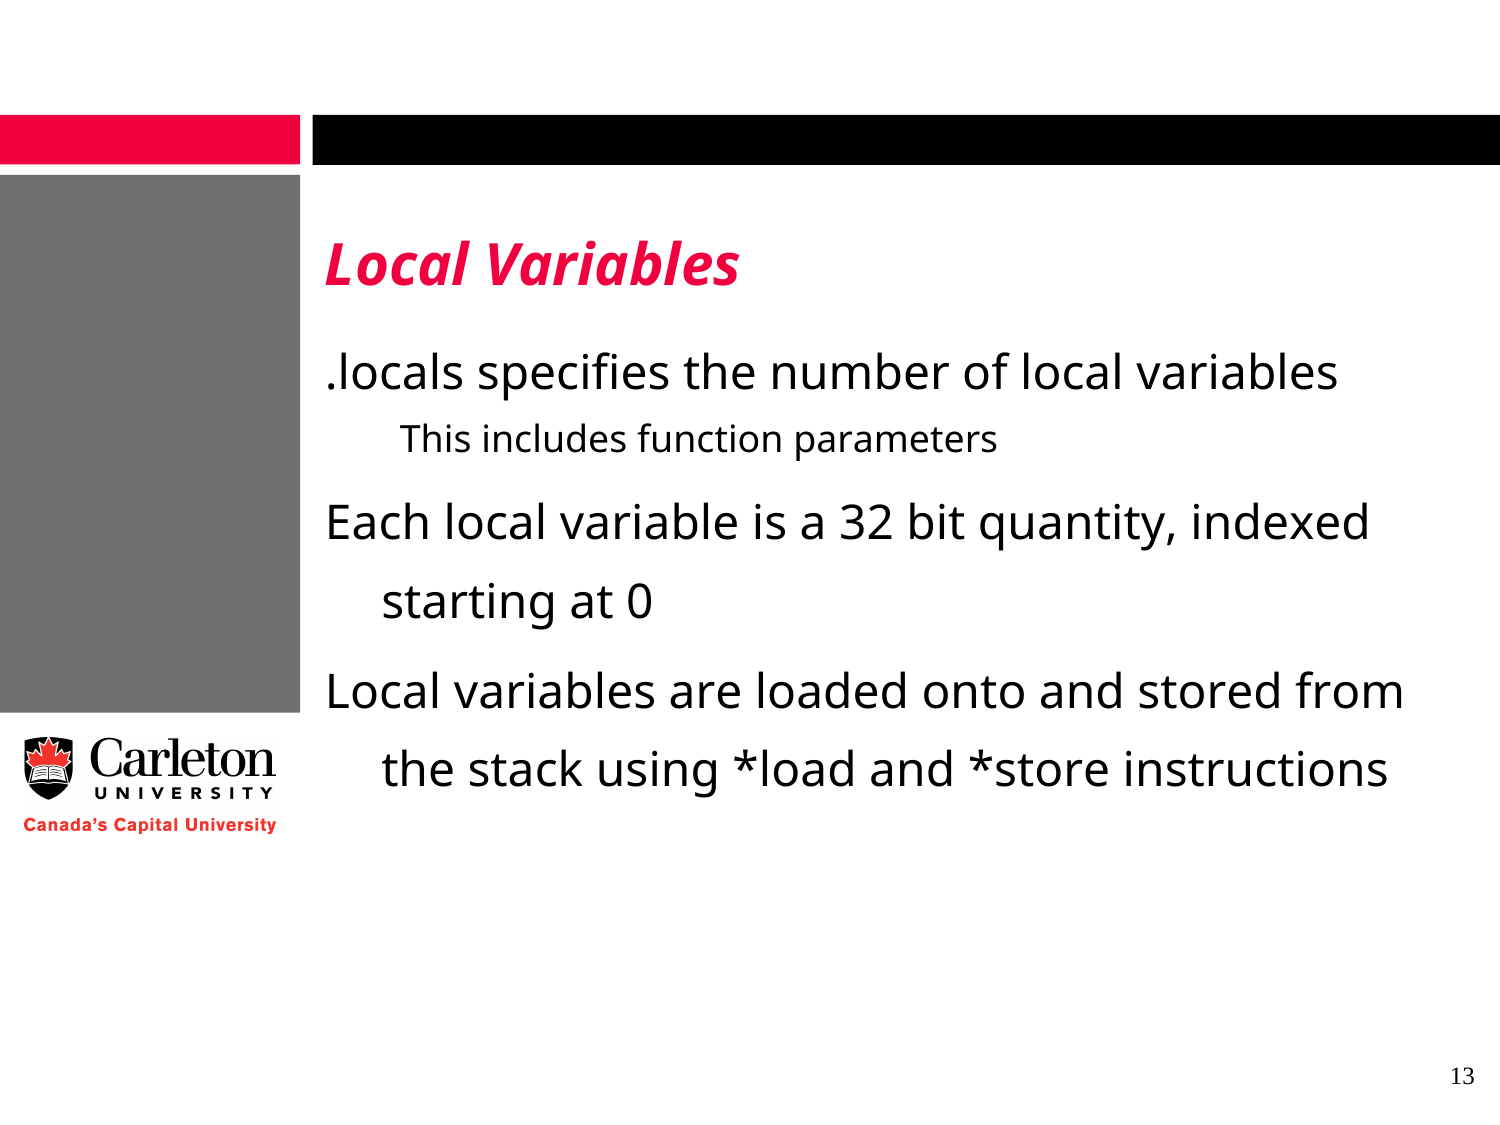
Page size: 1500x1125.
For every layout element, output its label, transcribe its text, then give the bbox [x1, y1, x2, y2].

title Local Variables [324, 194, 1450, 324]
picture [24, 737, 276, 834]
list .locals specifies the number of local variables This includes function parameters Each local variable is a 32 bit quantity, indexed starting at 0 Local variables are loaded onto and stored from the stack using *load and *store instructions [324, 324, 1450, 1036]
